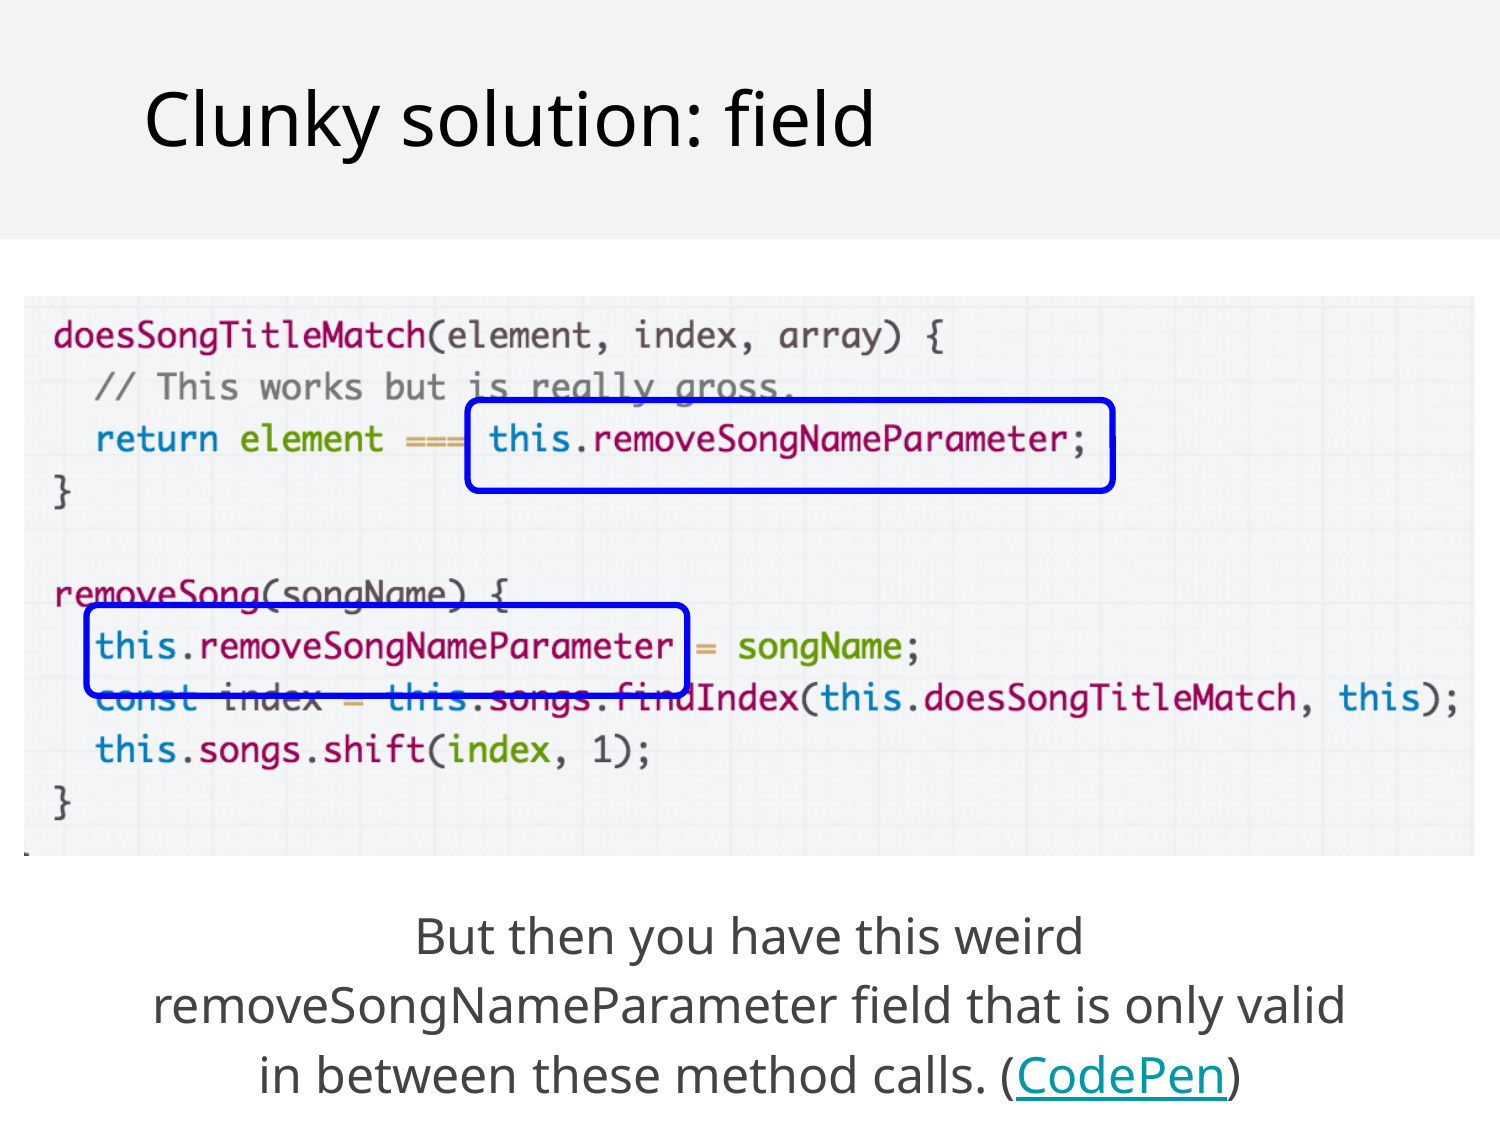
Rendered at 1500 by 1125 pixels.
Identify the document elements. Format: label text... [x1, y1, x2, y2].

title Clunky solution: field [128, 56, 1372, 183]
picture [24, 296, 1475, 856]
list But then you have this weird removeSongNameParameter field that is only valid in between these method calls. (CodePen) [122, 880, 1378, 1066]
